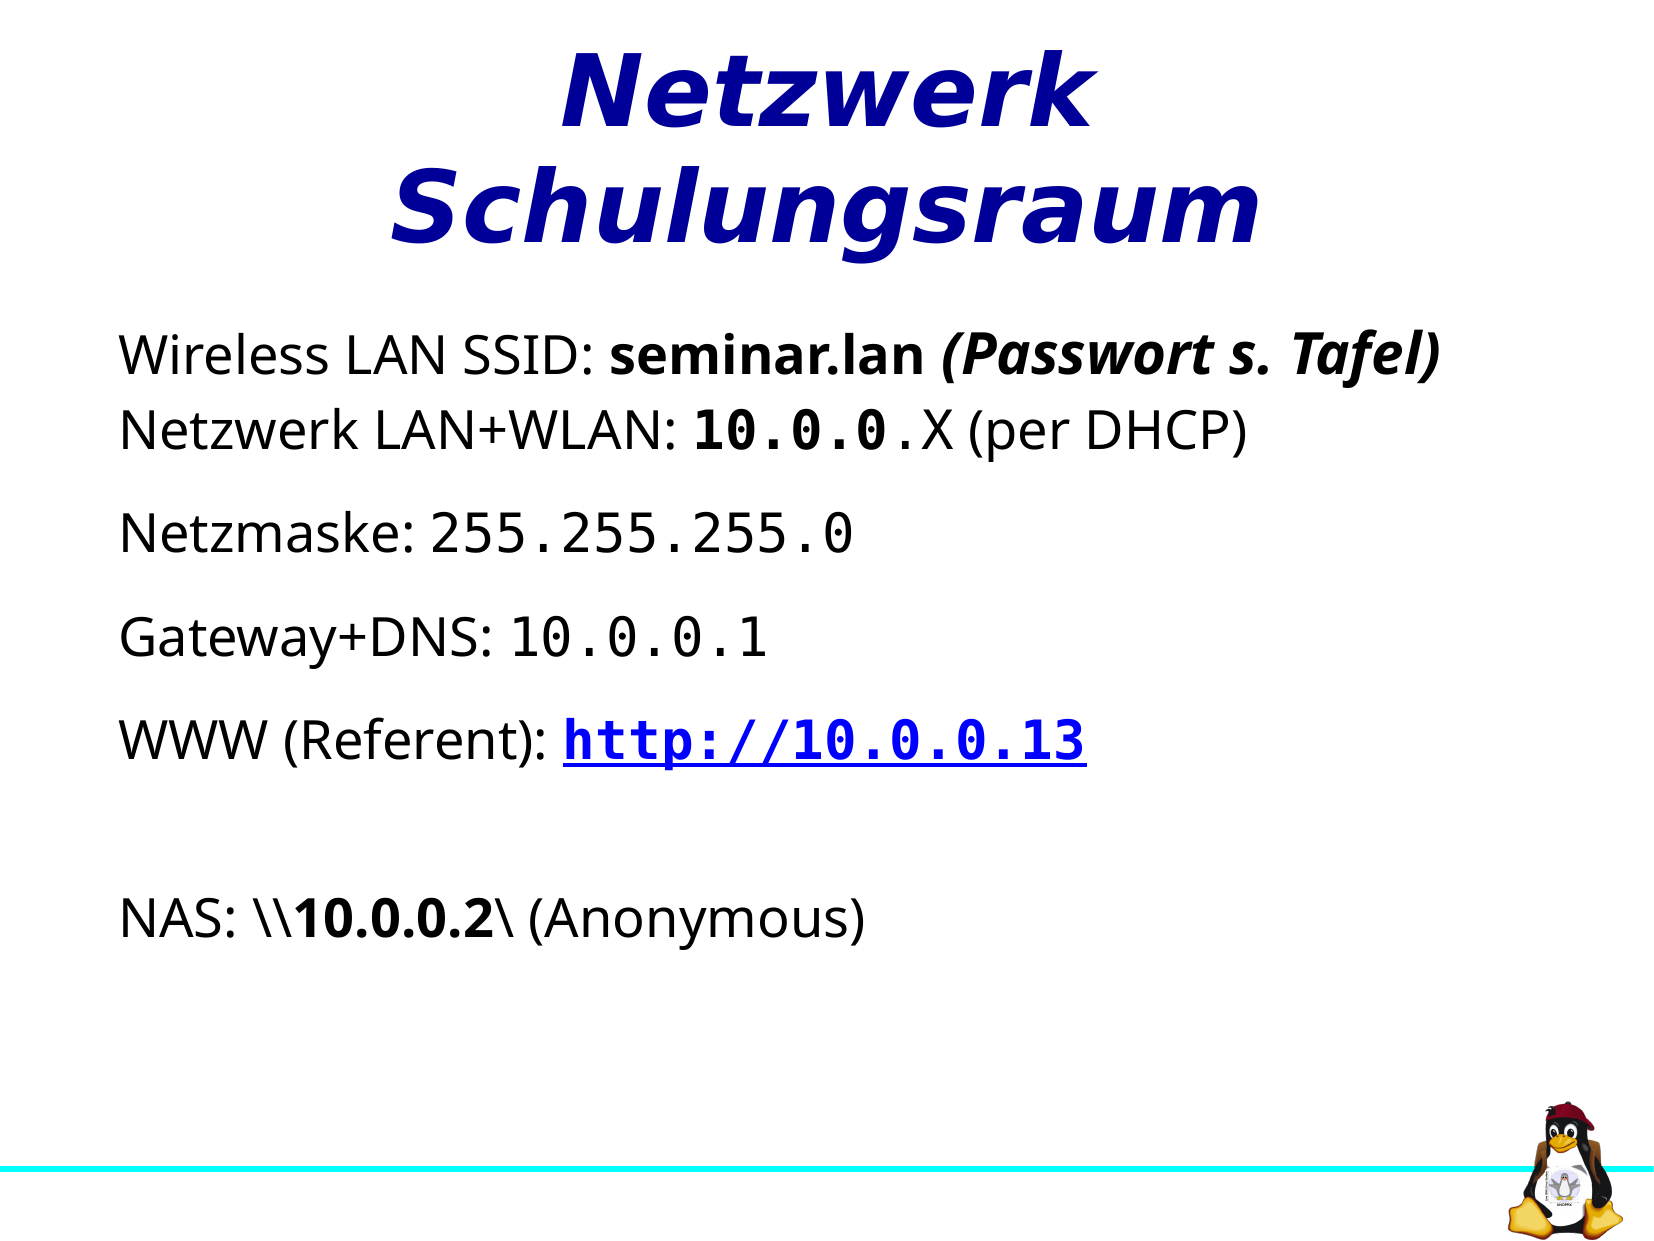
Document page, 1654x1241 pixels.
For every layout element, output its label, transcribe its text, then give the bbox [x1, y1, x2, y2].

picture [1505, 1100, 1625, 1241]
title Netzwerk Schulungsraum [121, 33, 1534, 267]
list Wireless LAN SSID: seminar.lan (Passwort s. Tafel) Netzwerk LAN+WLAN: 10.0.0.X (per DHCP) Netzmaske: 255.255.255.0 Gateway+DNS: 10.0.0.1 WWW (Referent): http://10.0.0.13 NAS: \\10.0.0.2\ (Anonymous) [118, 312, 1558, 1123]
